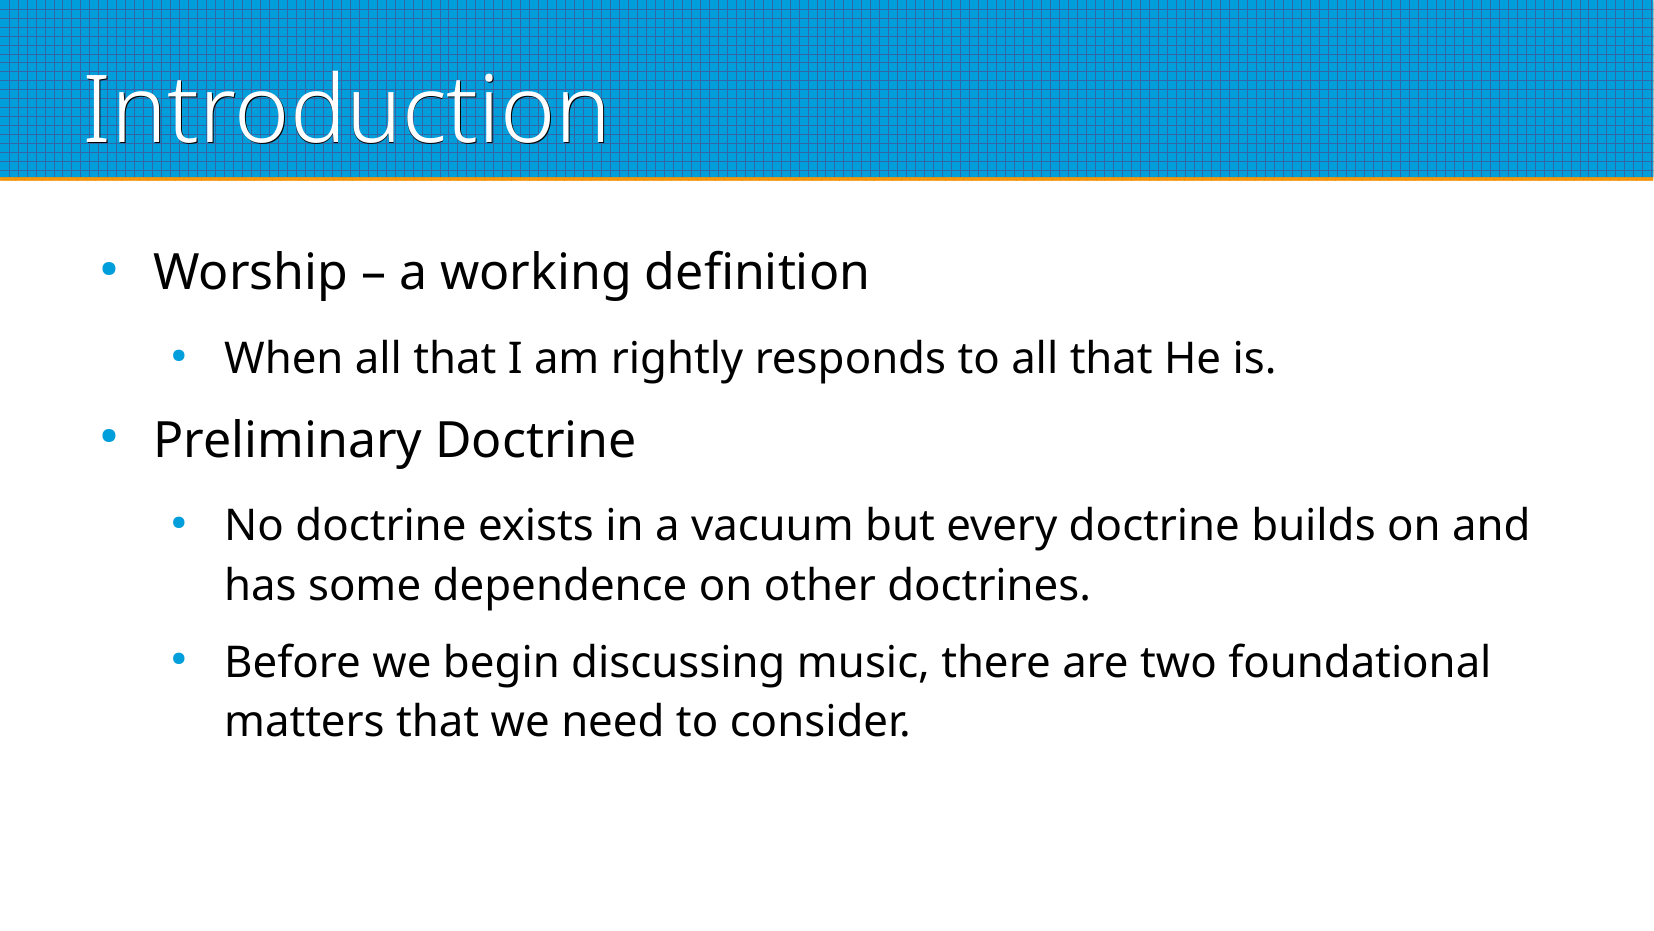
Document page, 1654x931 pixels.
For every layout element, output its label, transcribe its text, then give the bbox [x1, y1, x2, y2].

list Worship – a working definition When all that I am rightly responds to all that He is. Preliminary Doctrine No doctrine exists in a vacuum but every doctrine builds on and has some dependence on other doctrines. Before we begin discussing music, there are two foundational matters that we need to consider. [82, 236, 1563, 811]
title Introduction [82, 14, 1571, 171]
